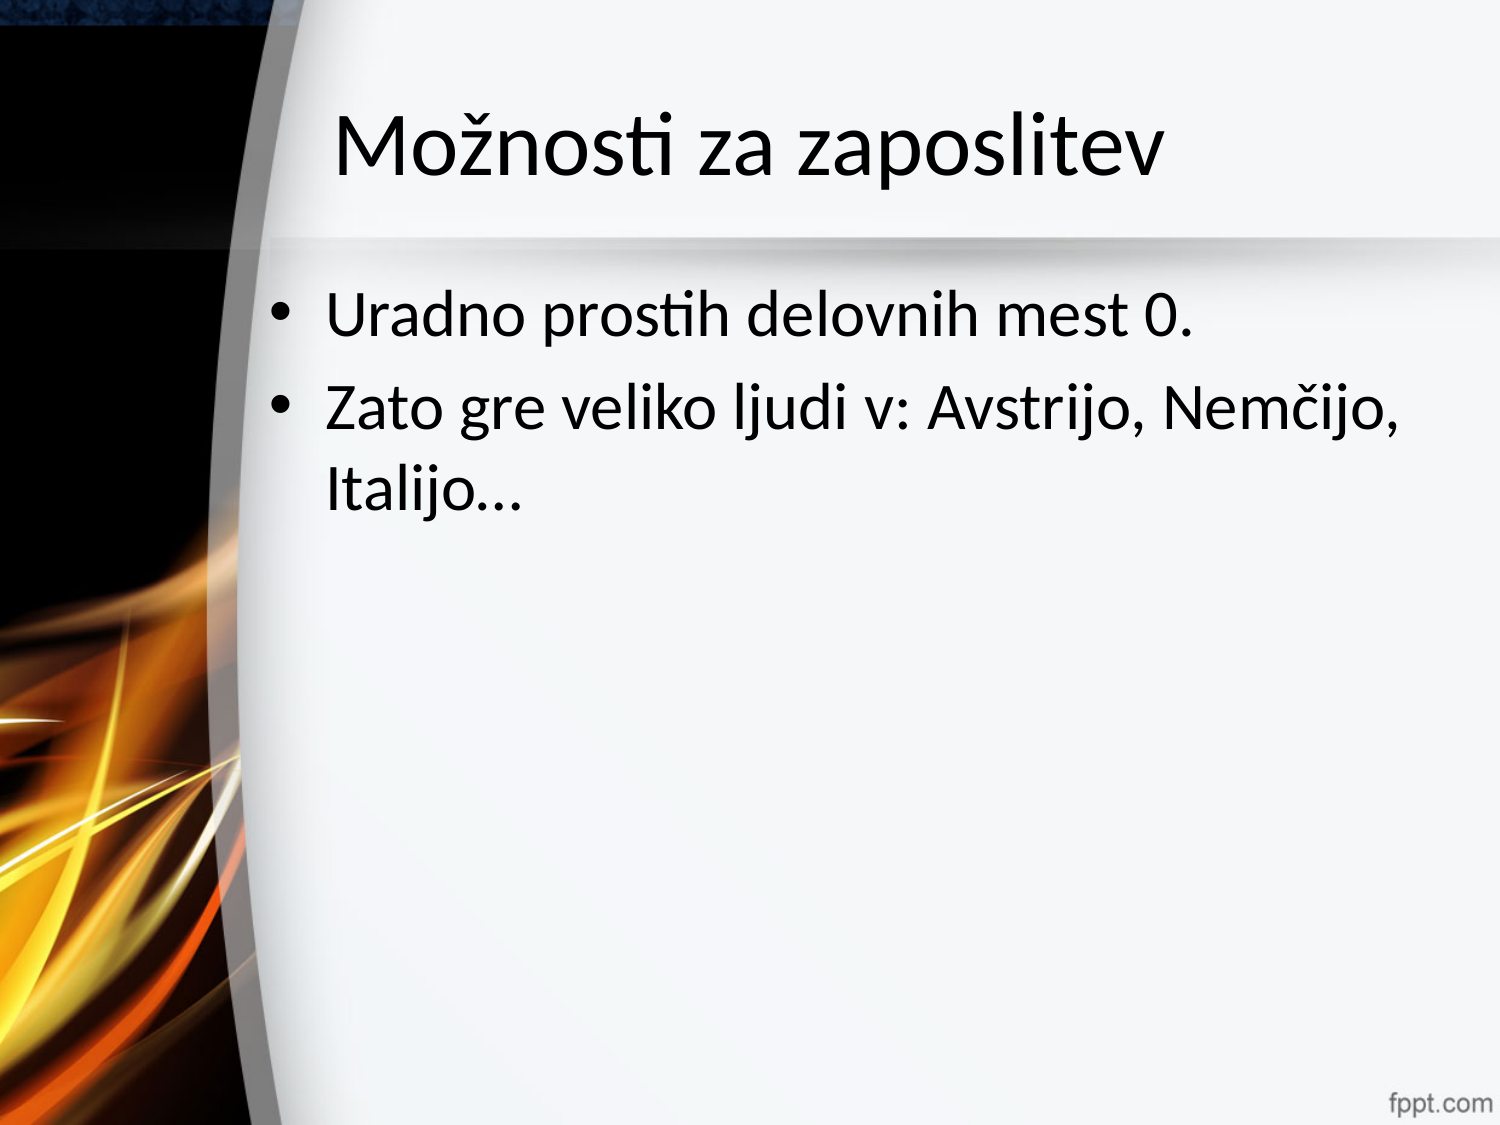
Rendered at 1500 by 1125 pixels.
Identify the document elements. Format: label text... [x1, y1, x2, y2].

list Uradno prostih delovnih mest 0. Zato gre veliko ljudi v: Avstrijo, Nemčijo, Italijo… [253, 262, 1425, 1005]
picture [0, 0, 1500, 1125]
title Možnosti za zaposlitev [75, 45, 1425, 233]
